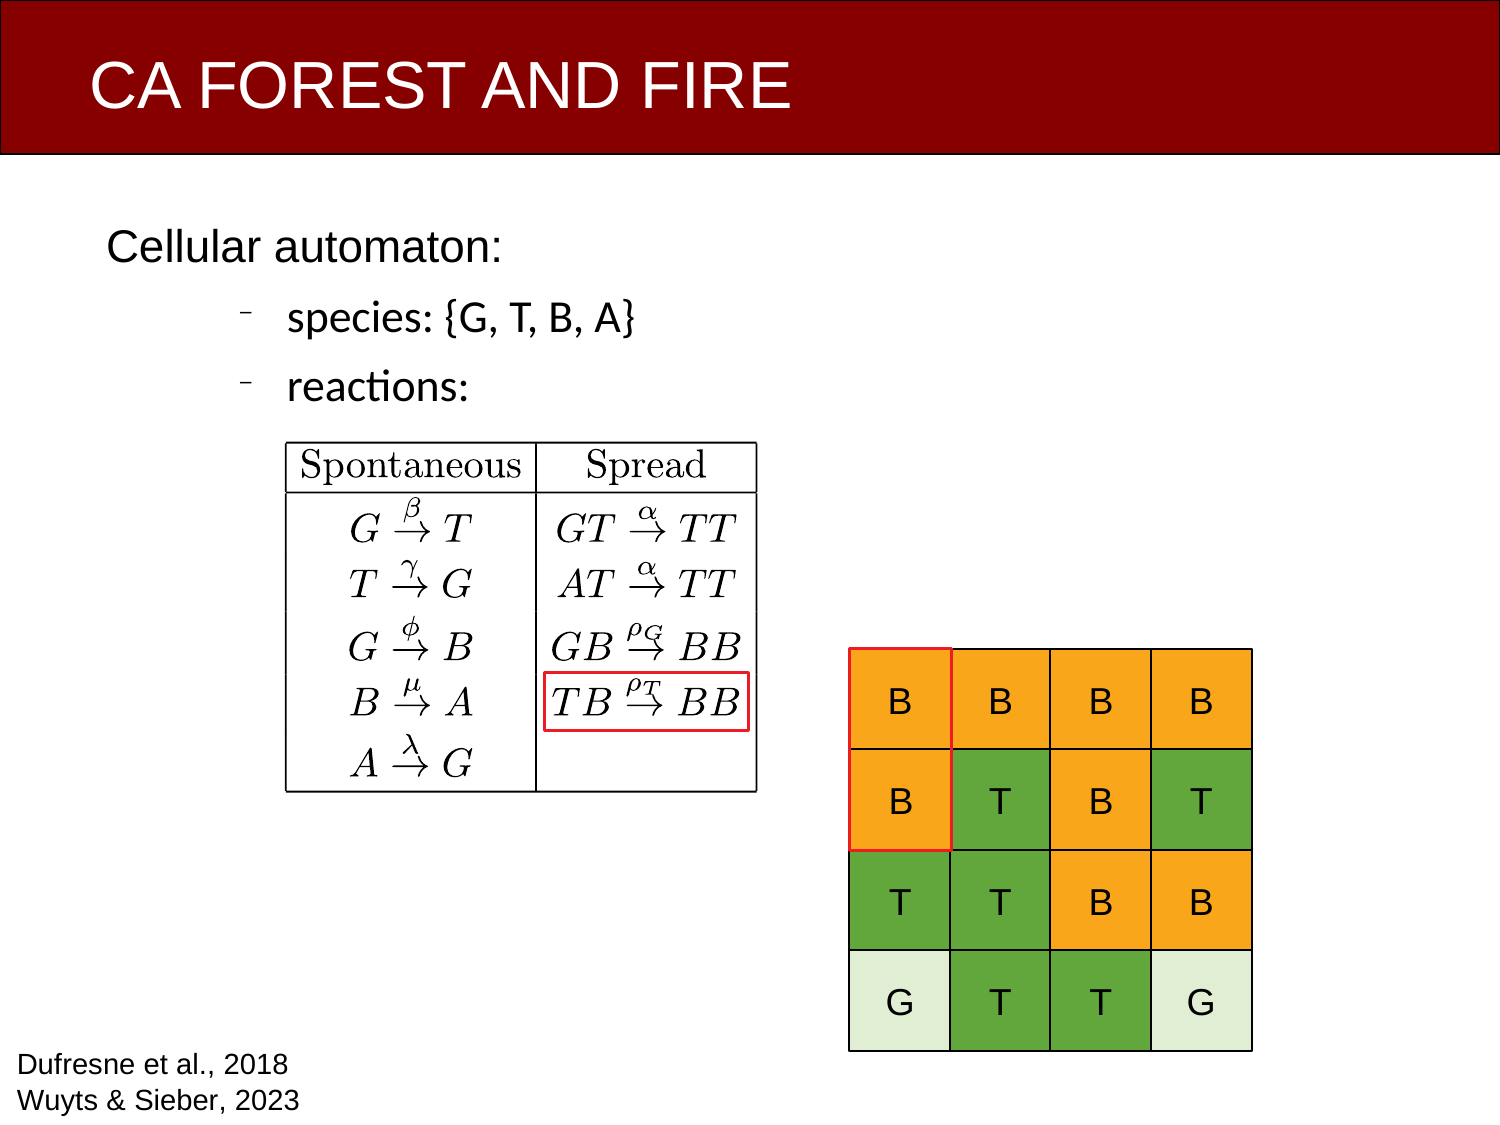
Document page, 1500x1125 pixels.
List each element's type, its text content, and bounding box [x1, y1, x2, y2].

title CA FOREST AND FIRE [74, 3, 1425, 160]
text_box Dufresne et al., 2018 Wuyts & Sieber, 2023 [2, 1038, 442, 1125]
list Cellular automaton: species: {G, T, B, A} reactions: [75, 209, 1425, 952]
text_box G [849, 952, 949, 1052]
text_box T [1050, 952, 1150, 1052]
text_box [0, 0, 1500, 154]
text_box T [949, 952, 1050, 1052]
text_box G [1150, 952, 1252, 1052]
